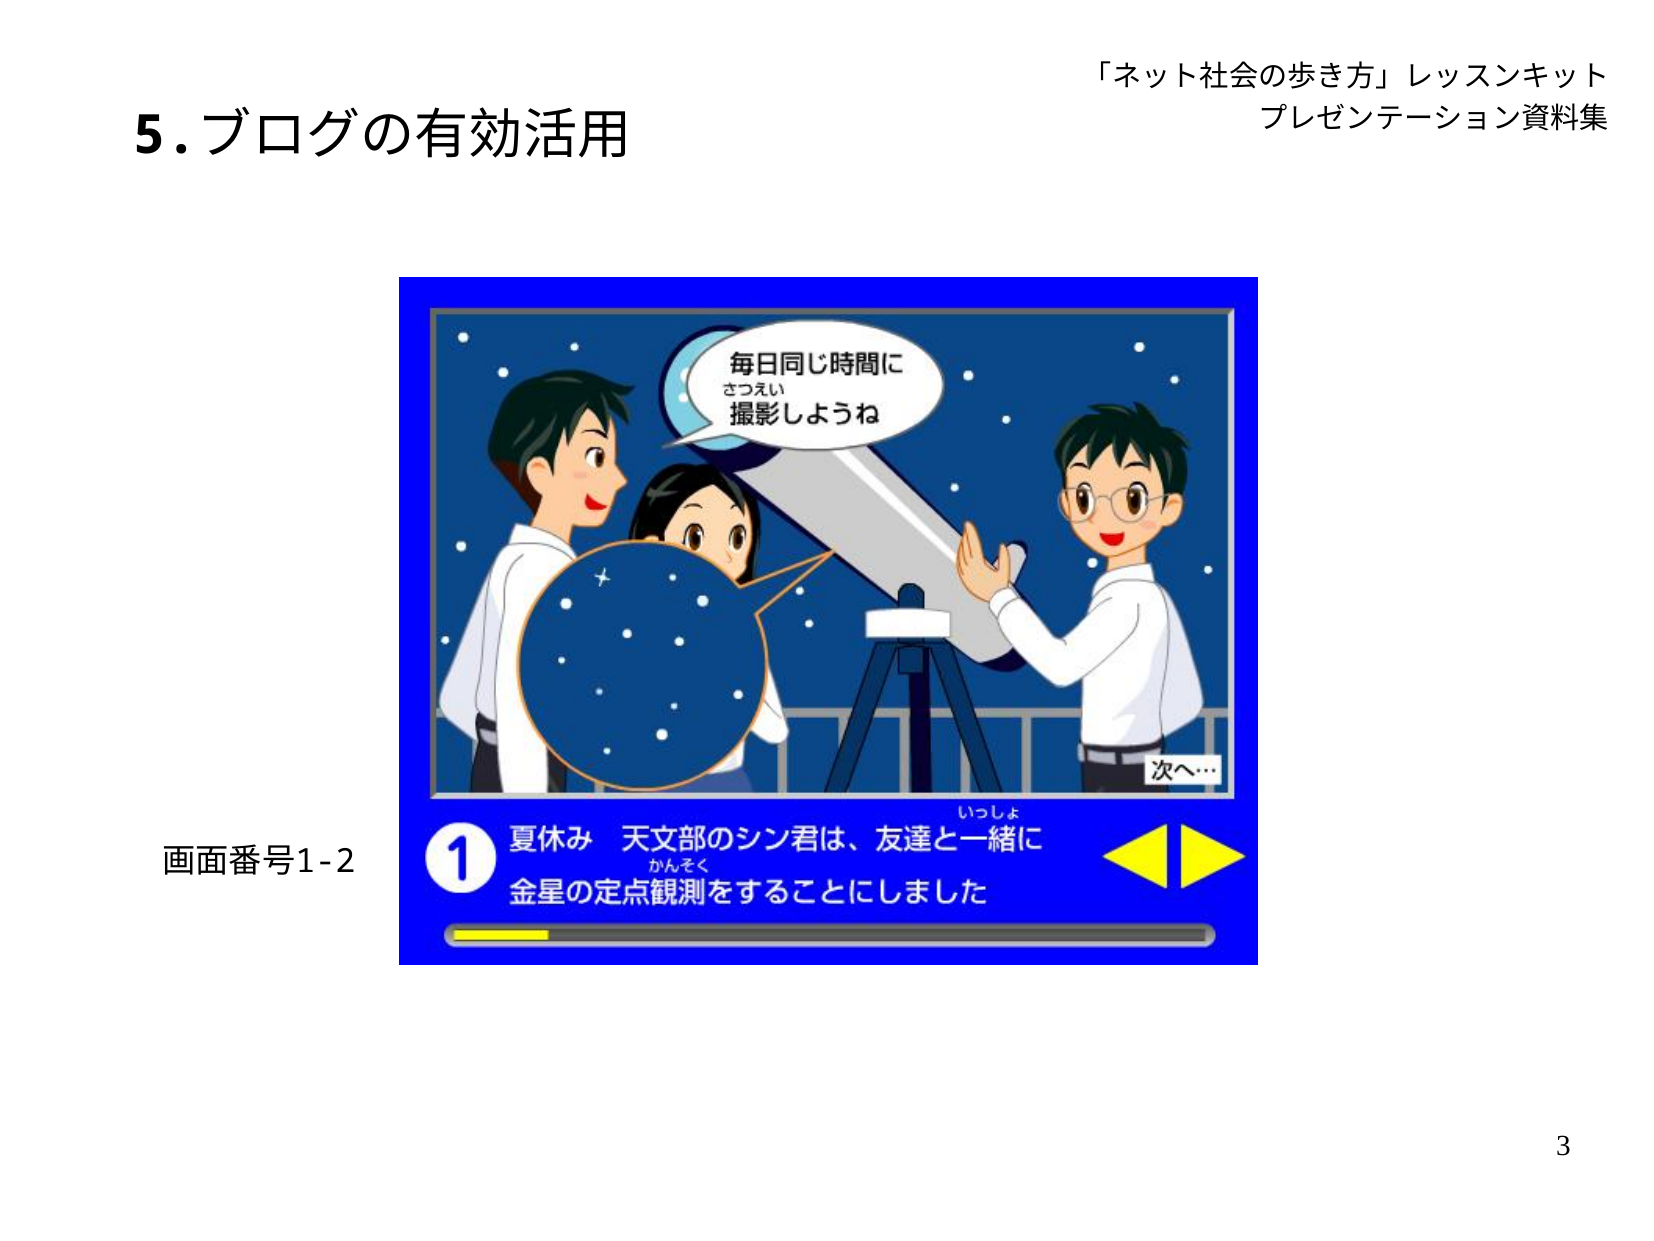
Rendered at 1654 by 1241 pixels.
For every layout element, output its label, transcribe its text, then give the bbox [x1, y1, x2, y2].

text_box 画面番号1-2 [147, 826, 384, 875]
text_box 5.ブログの有効活用 [118, 88, 1093, 158]
text_box 「ネット社会の歩き方」レッスンキット プレゼンテーション資料集 [1062, 44, 1625, 119]
picture [399, 277, 1258, 965]
